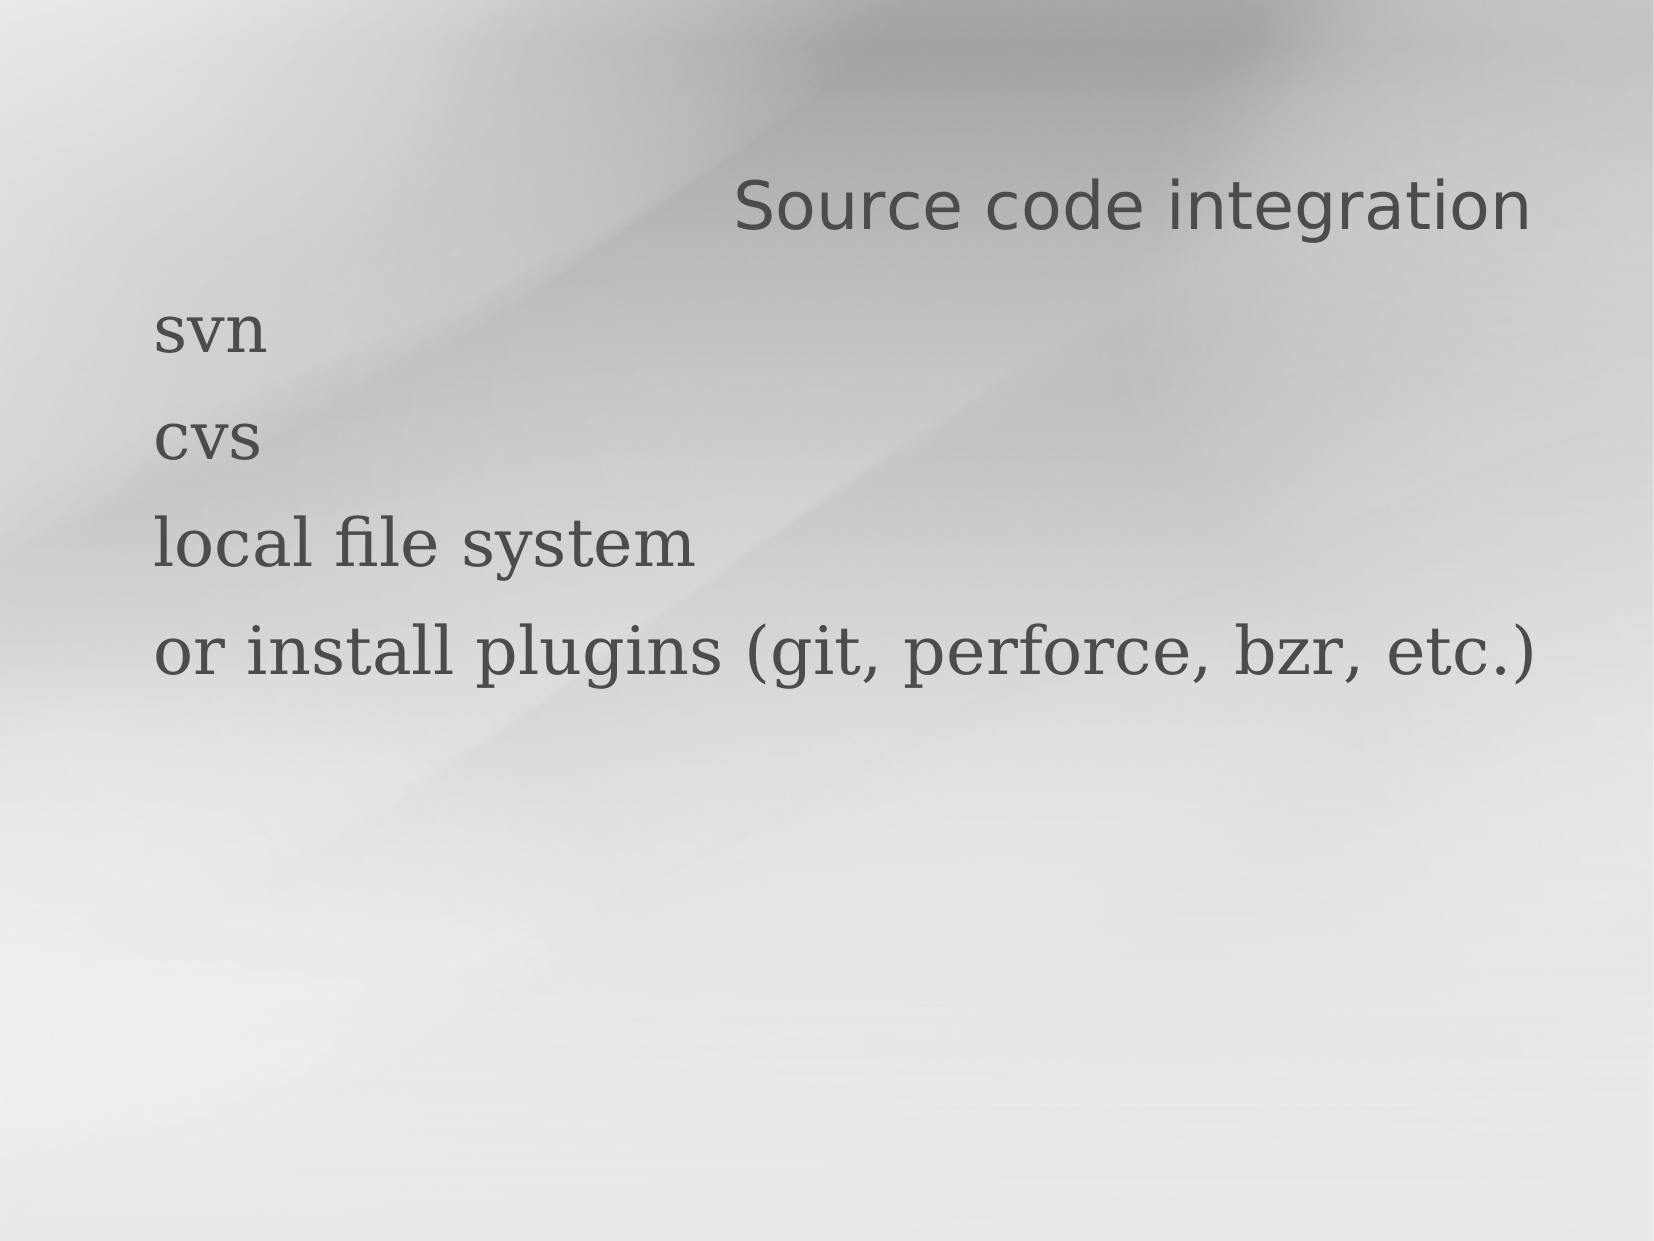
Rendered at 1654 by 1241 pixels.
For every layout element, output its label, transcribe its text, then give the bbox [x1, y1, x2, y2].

title Source code integration [121, 110, 1534, 290]
list svn cvs local file system or install plugins (git, perforce, bzr, etc.) [82, 290, 1571, 1109]
picture [0, 0, 1654, 1241]
